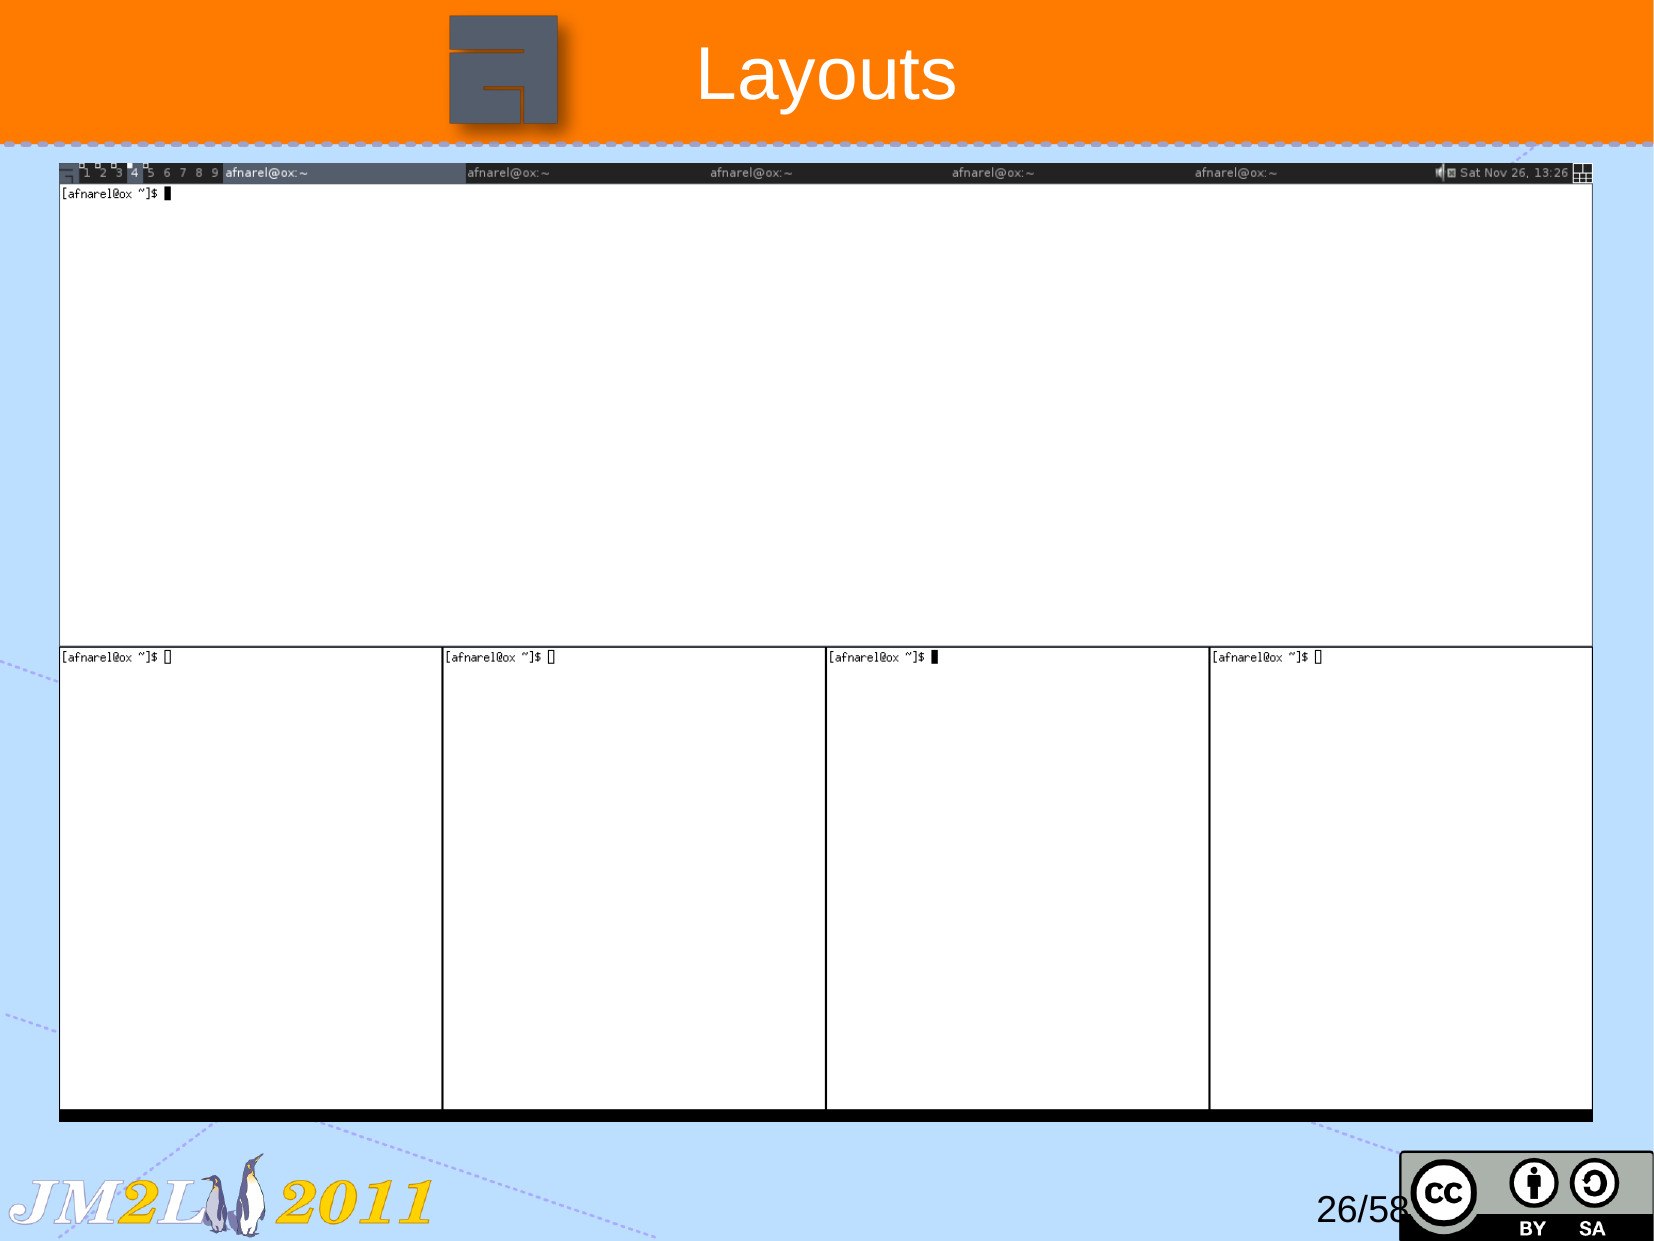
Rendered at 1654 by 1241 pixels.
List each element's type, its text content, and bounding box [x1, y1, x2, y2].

picture [435, 1, 583, 144]
title Layouts [29, 0, 1625, 148]
picture [0, 0, 1654, 1241]
